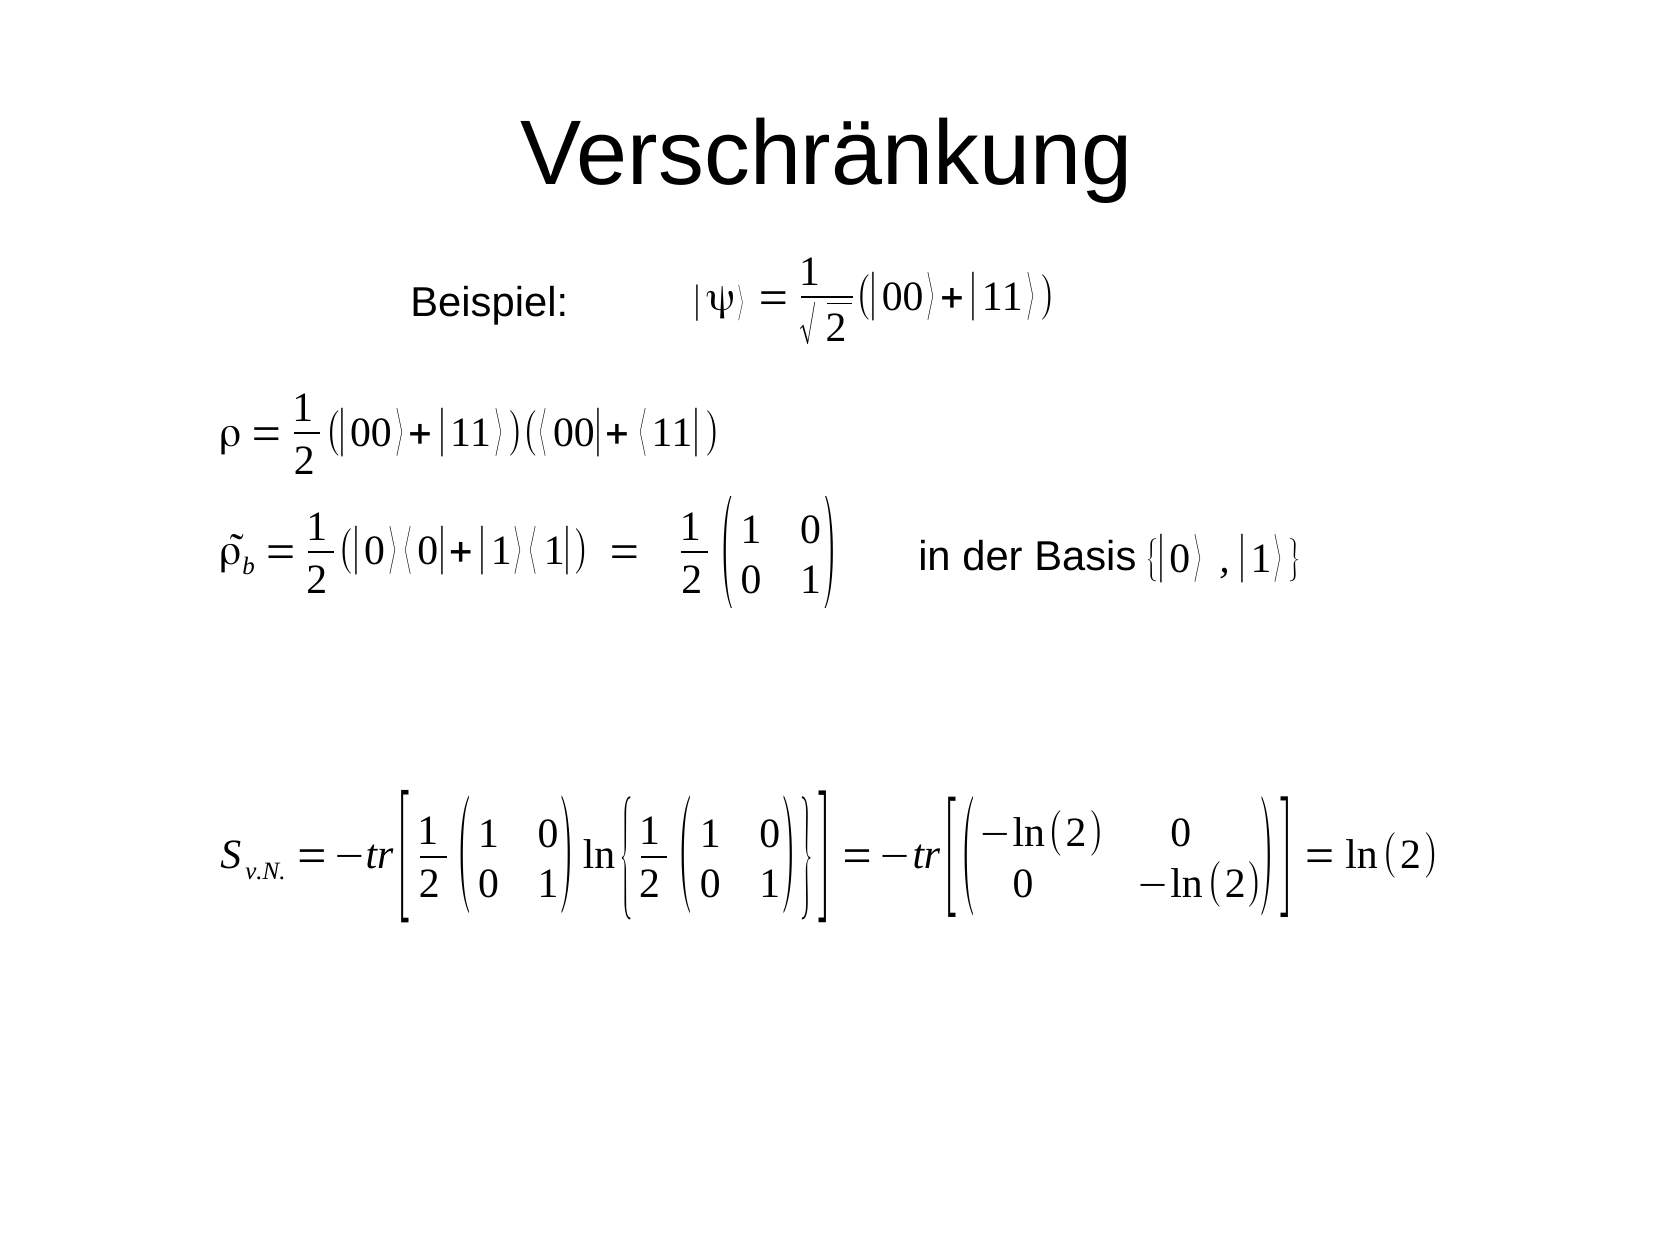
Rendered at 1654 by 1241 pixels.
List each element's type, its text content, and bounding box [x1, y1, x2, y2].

text_box in der Basis [903, 525, 1152, 588]
chart [212, 496, 849, 608]
chart [212, 384, 725, 485]
title Verschränkung [82, 49, 1571, 257]
text_box Beispiel: [395, 271, 584, 334]
chart [1139, 531, 1310, 584]
chart [685, 248, 1060, 352]
chart [212, 788, 1443, 925]
